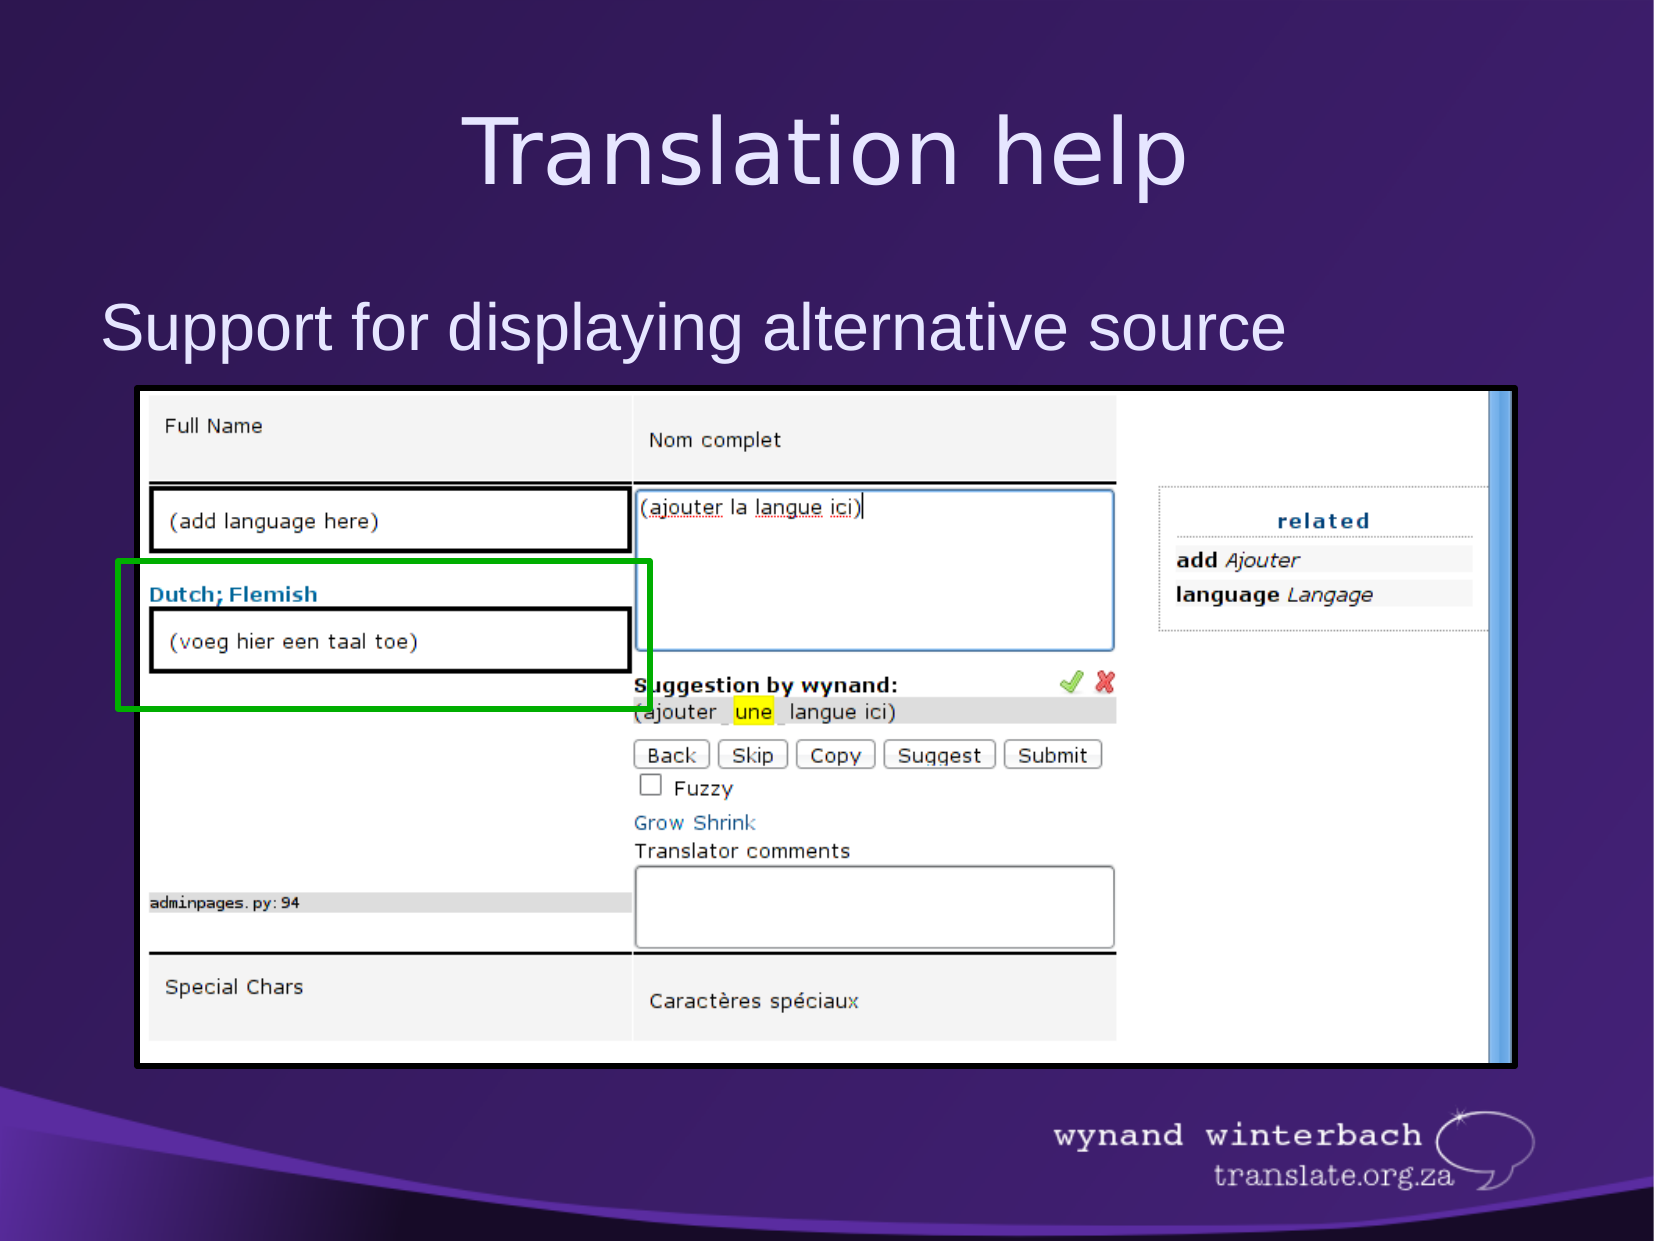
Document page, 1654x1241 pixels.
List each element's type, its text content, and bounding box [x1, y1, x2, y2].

title Translation help [82, 49, 1571, 257]
list Support for displaying alternative source [82, 290, 1565, 502]
picture [0, 0, 1654, 1241]
